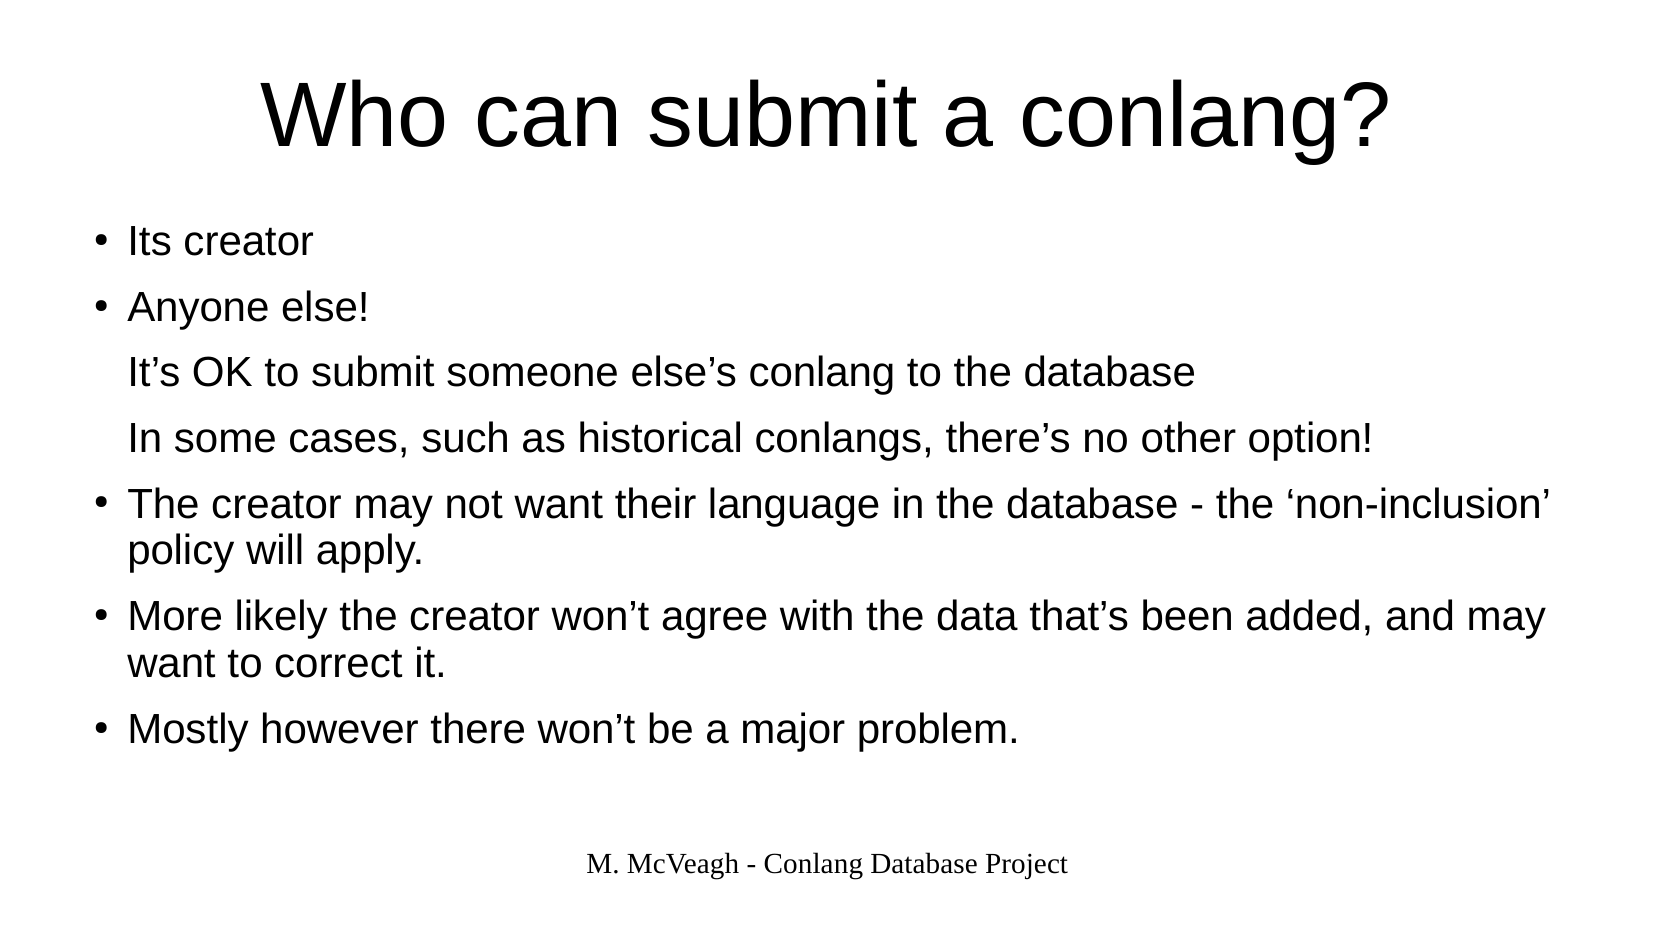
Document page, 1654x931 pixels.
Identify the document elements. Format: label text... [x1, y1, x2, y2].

list Its creator Anyone else! It’s OK to submit someone else’s conlang to the database In some cases, such as historical conlangs, there’s no other option! The creator may not want their language in the database - the ‘non-inclusion’ policy will apply. More likely the creator won’t agree with the data that’s been added, and may want to correct it. Mostly however there won’t be a major problem. [82, 217, 1571, 758]
title Who can submit a conlang? [82, 37, 1571, 193]
